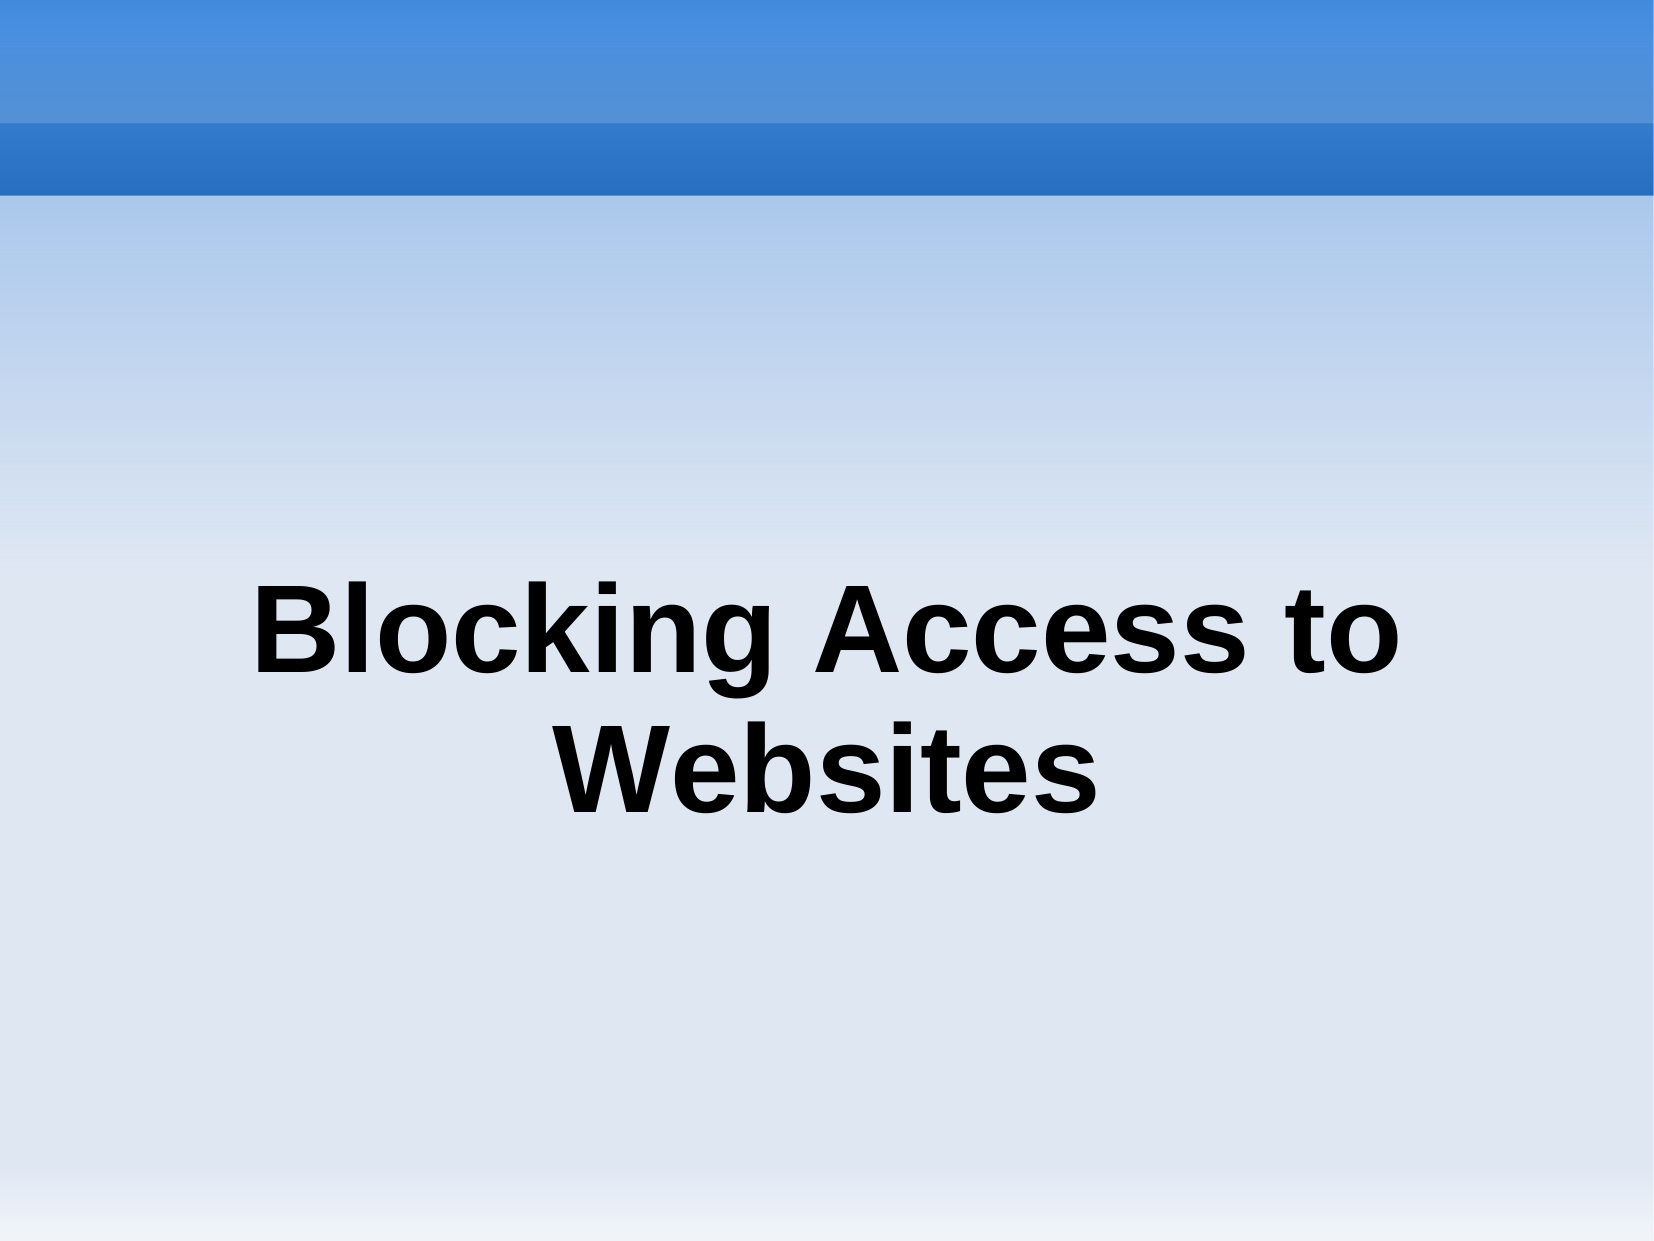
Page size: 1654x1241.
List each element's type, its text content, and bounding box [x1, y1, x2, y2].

subtitle Blocking Access to Websites [82, 290, 1571, 1109]
picture [0, 0, 1654, 1241]
